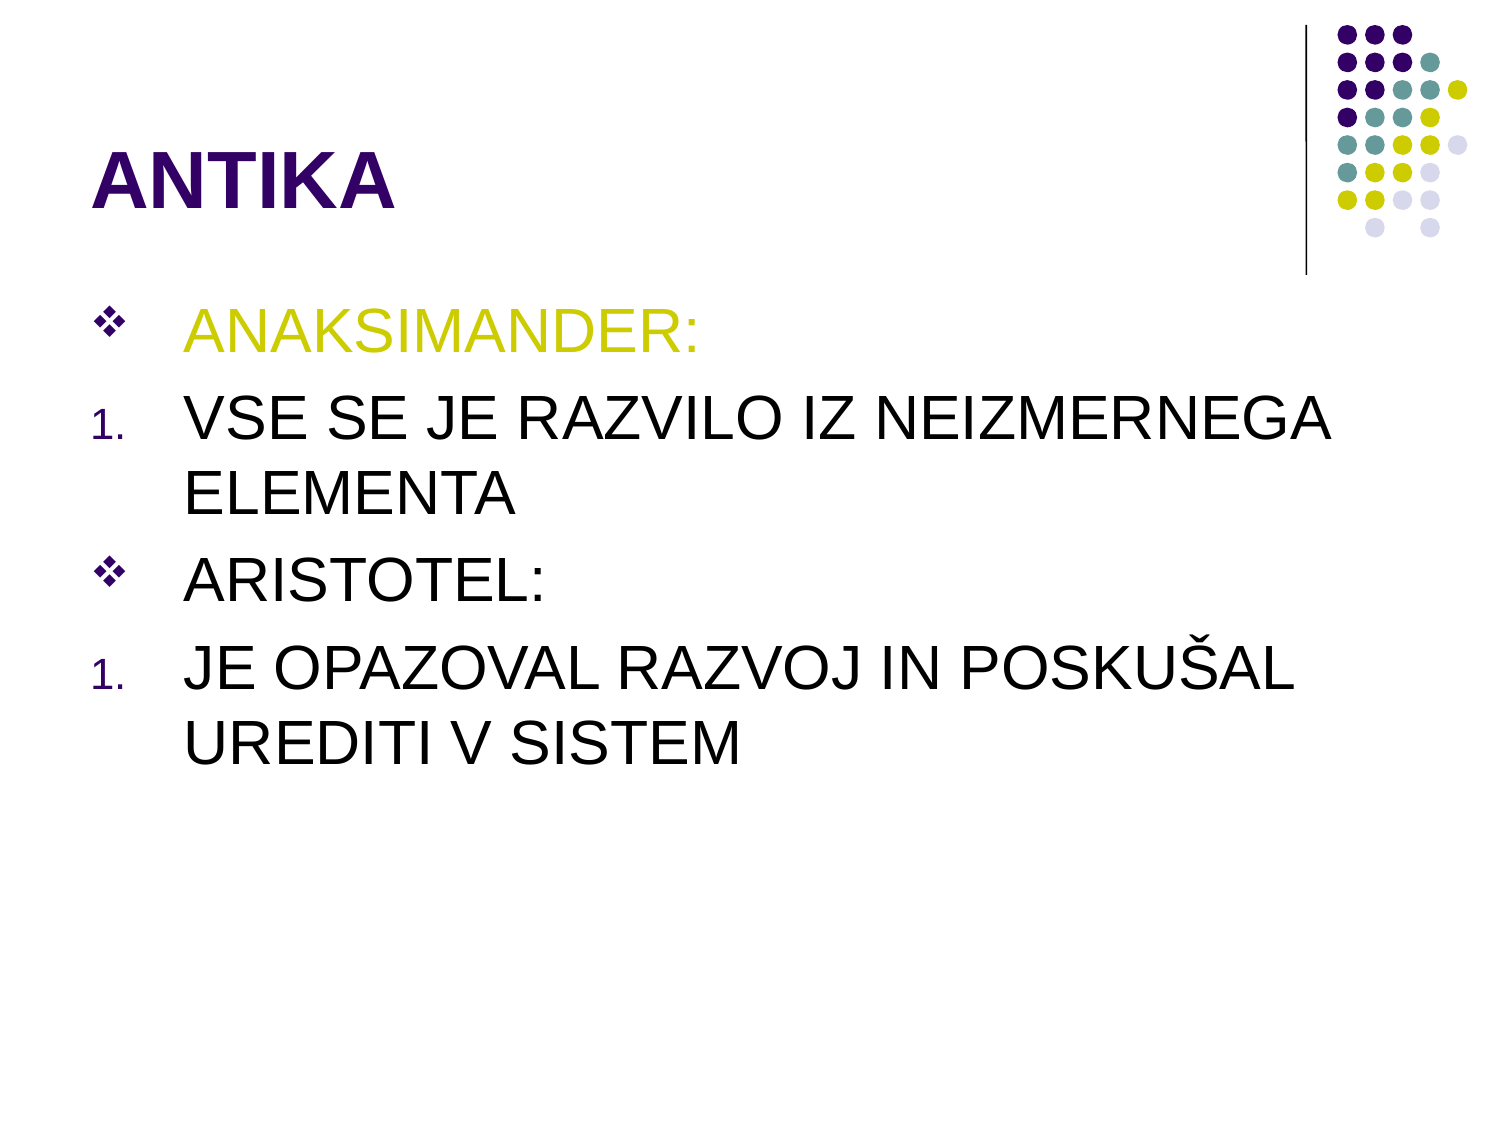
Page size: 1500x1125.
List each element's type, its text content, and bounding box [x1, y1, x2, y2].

list ANAKSIMANDER: VSE SE JE RAZVILO IZ NEIZMERNEGA ELEMENTA ARISTOTEL: JE OPAZOVAL RAZVOJ IN POSKUŠAL UREDITI V SISTEM [75, 282, 1425, 1006]
title ANTIKA [75, 20, 1313, 233]
